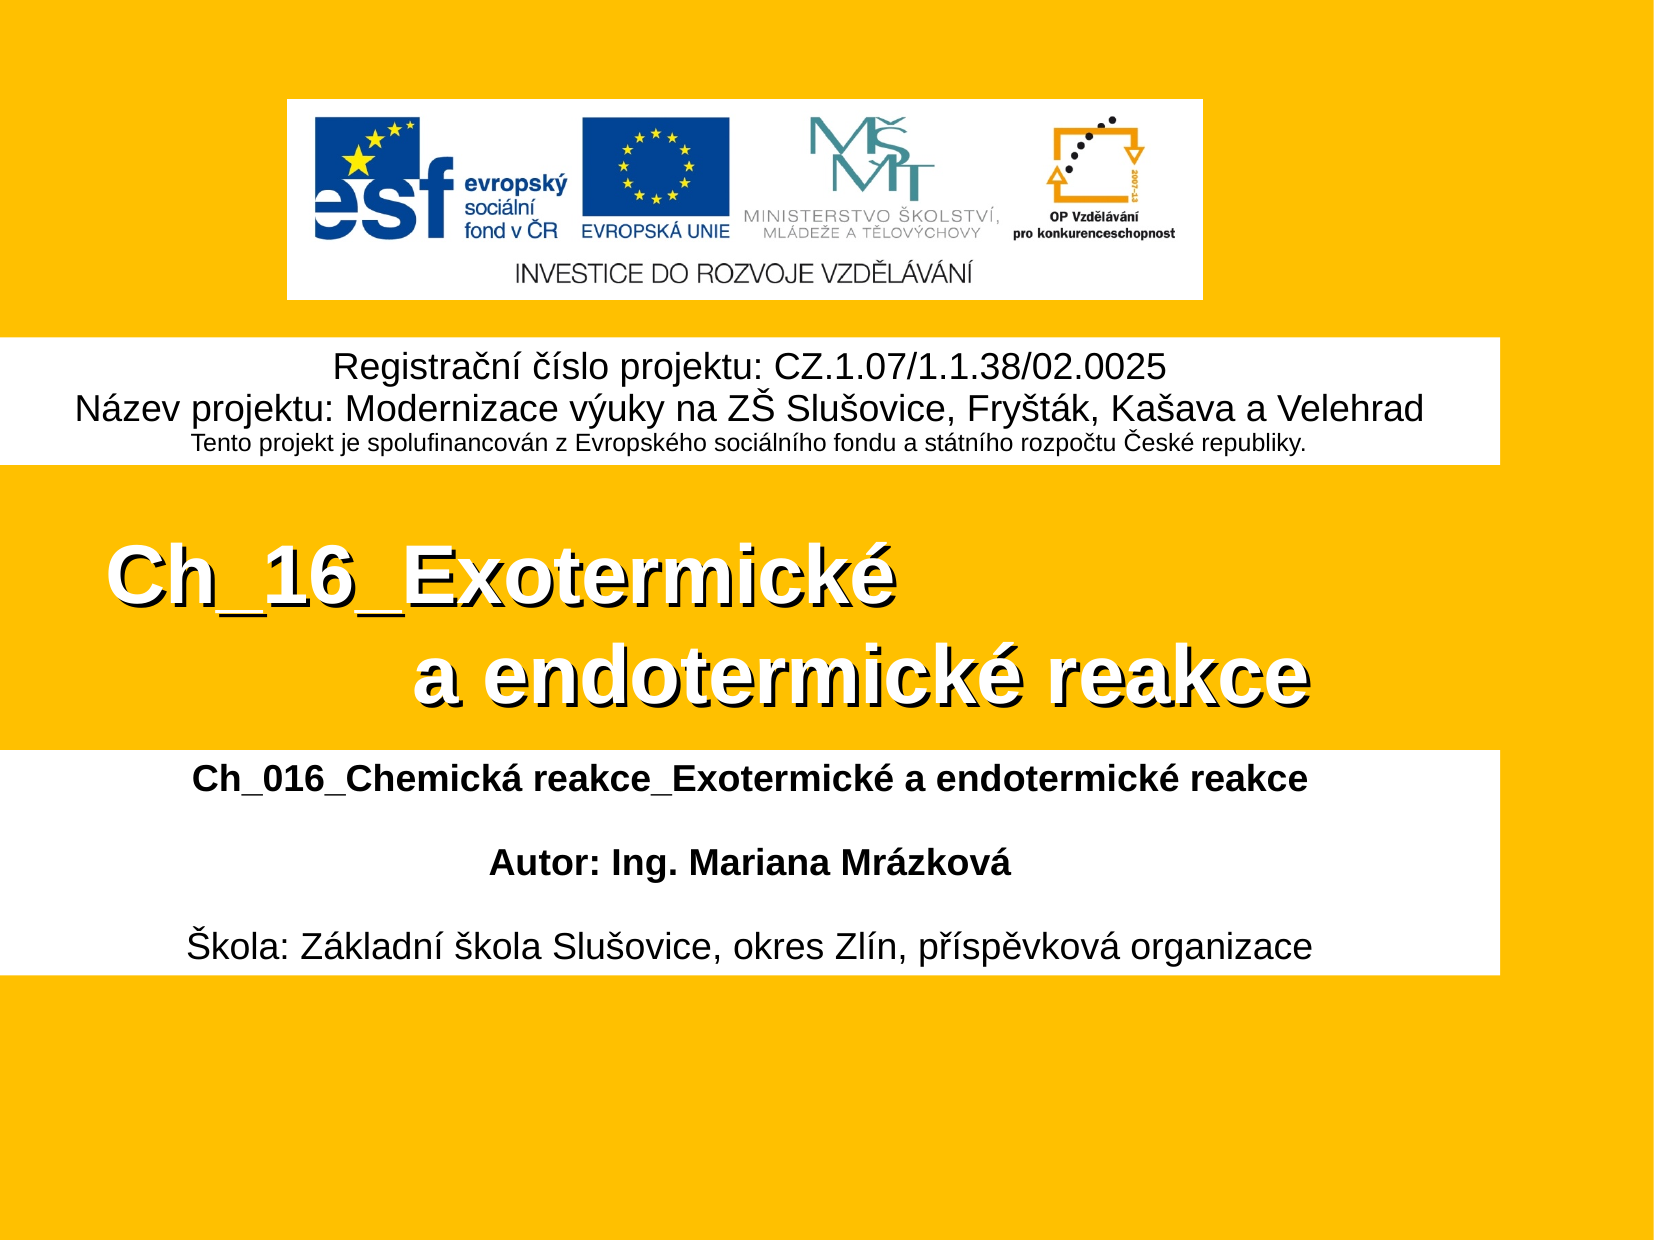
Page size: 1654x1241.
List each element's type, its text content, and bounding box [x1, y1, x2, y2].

text_box Ch_016_Chemická reakce_Exotermické a endotermické reakce Autor: Ing. Mariana Mrázková Škola: Základní škola Slušovice, okres Zlín, příspěvková organizace [0, 750, 1501, 976]
picture [287, 99, 1203, 300]
text_box Registrační číslo projektu: CZ.1.07/1.1.38/02.0025 Název projektu: Modernizace výuky na ZŠ Slušovice, Fryšták, Kašava a Velehrad Tento projekt je spolufinancován z Evropského sociálního fondu a státního rozpočtu České republiky. [0, 337, 1501, 465]
title Ch_16_Exotermické a endotermické reakce [82, 512, 1571, 728]
